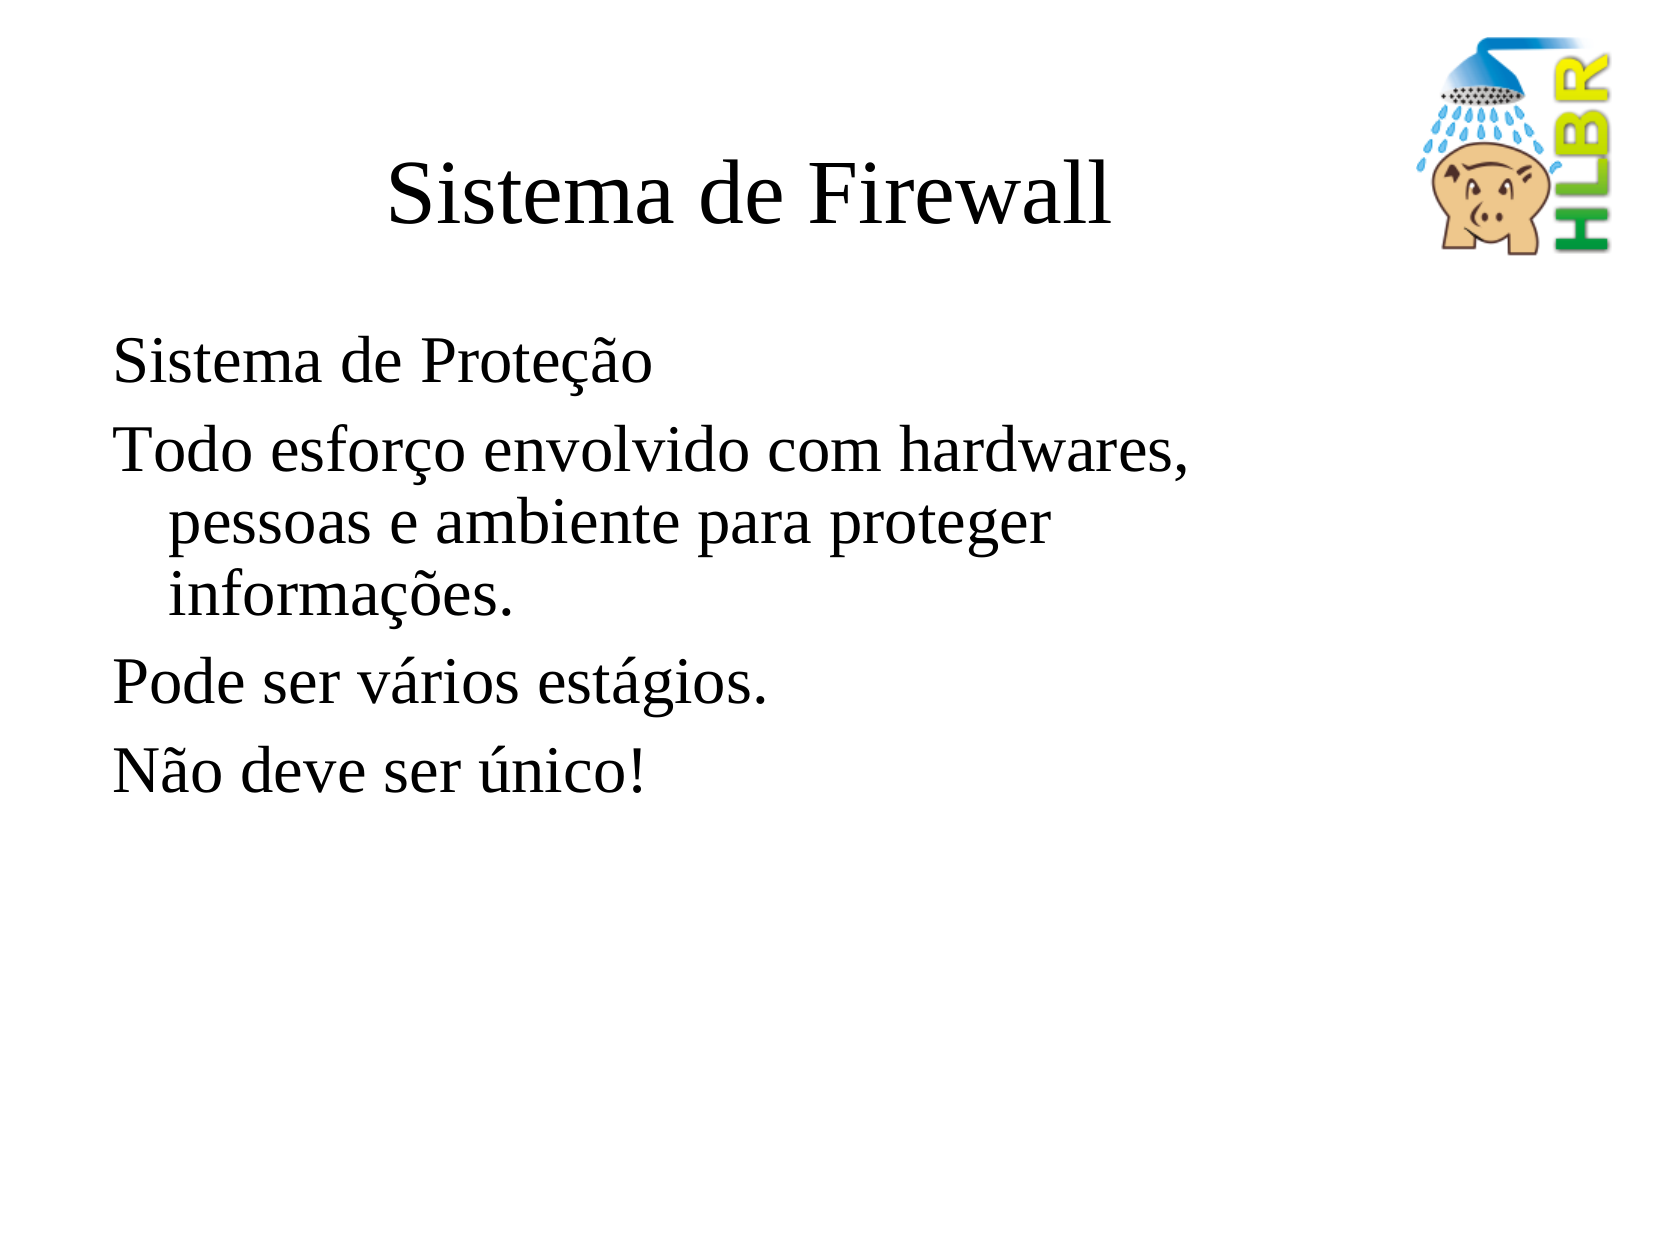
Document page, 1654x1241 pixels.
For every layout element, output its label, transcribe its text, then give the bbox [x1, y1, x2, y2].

title Sistema de Firewall [112, 76, 1388, 312]
picture [1416, 37, 1612, 260]
list Sistema de Proteção Todo esforço envolvido com hardwares, pessoas e ambiente para proteger informações. Pode ser vários estágios. Não deve ser único! [112, 324, 1388, 1020]
